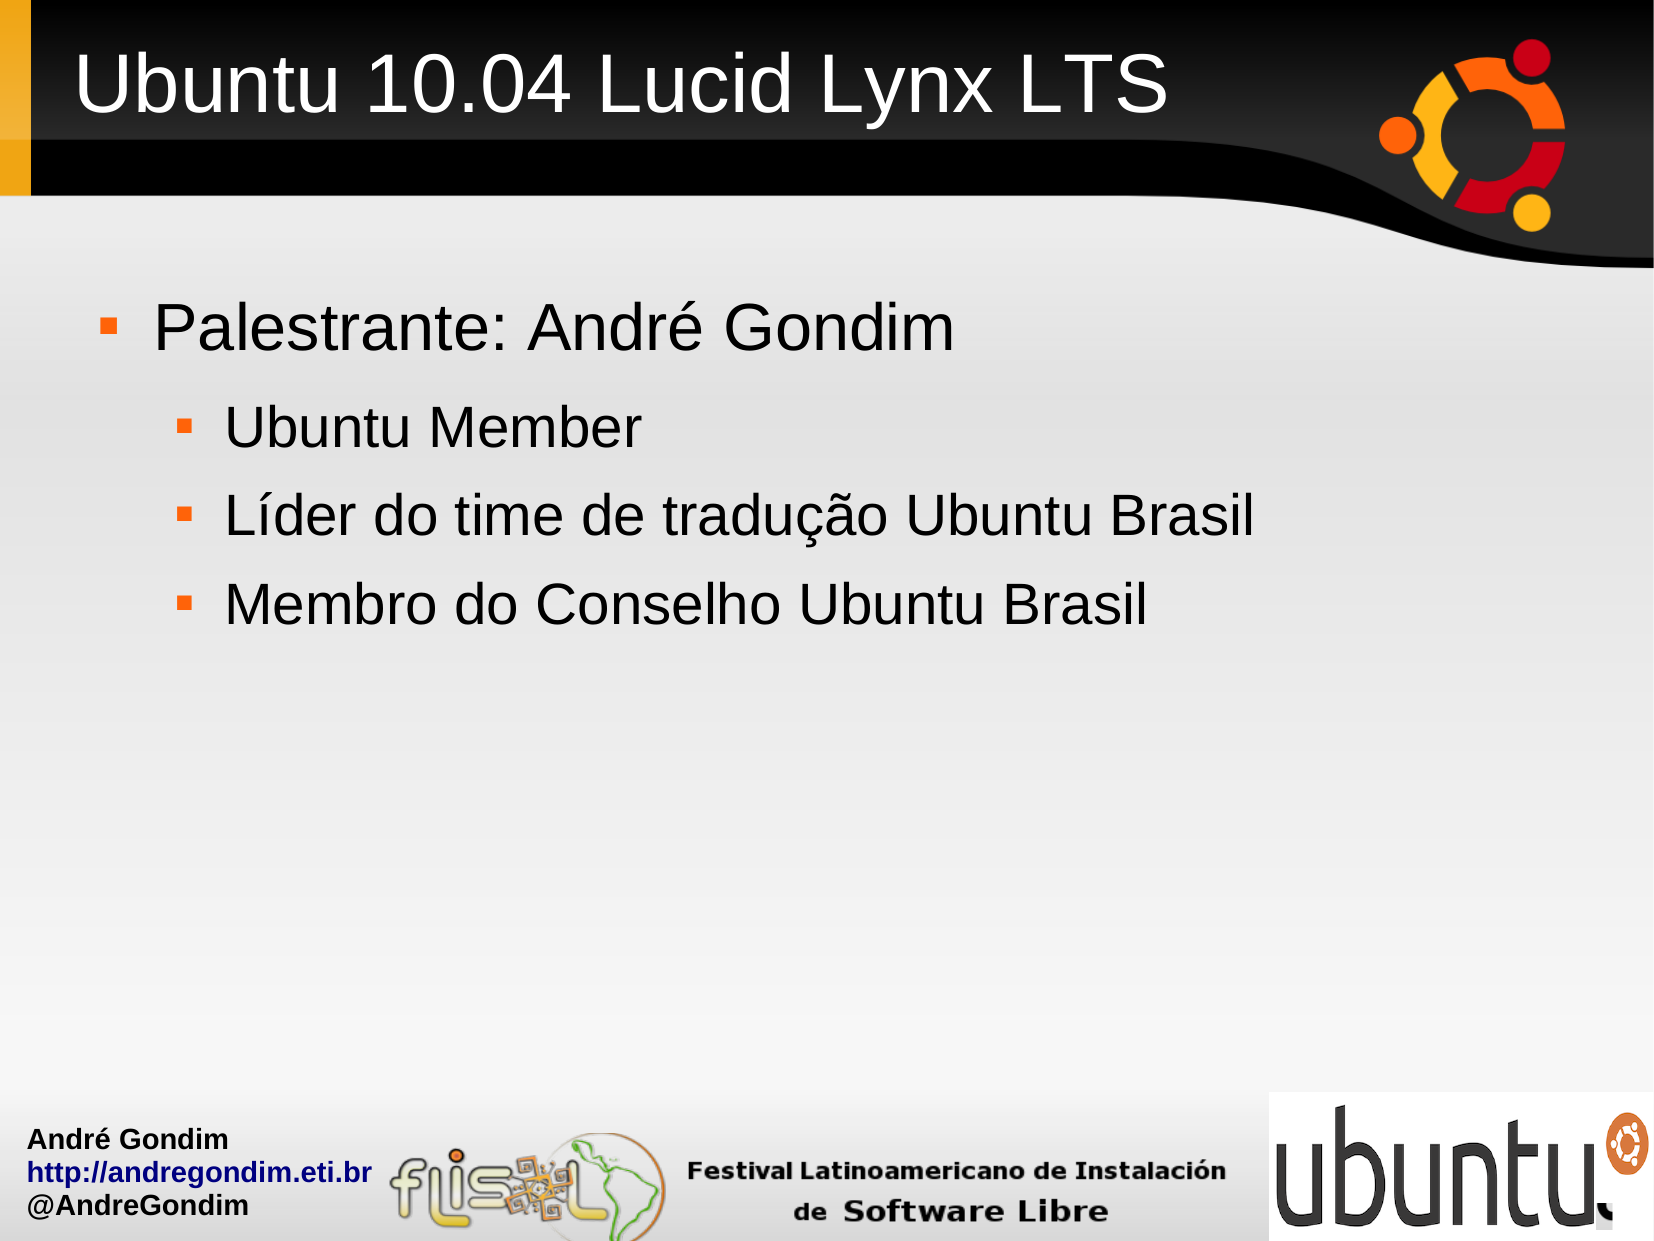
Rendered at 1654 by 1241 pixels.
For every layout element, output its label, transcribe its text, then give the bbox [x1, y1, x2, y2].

picture [0, 0, 1654, 1241]
list Palestrante: André Gondim Ubuntu Member Líder do time de tradução Ubuntu Brasil Membro do Conselho Ubuntu Brasil [82, 290, 1571, 1109]
